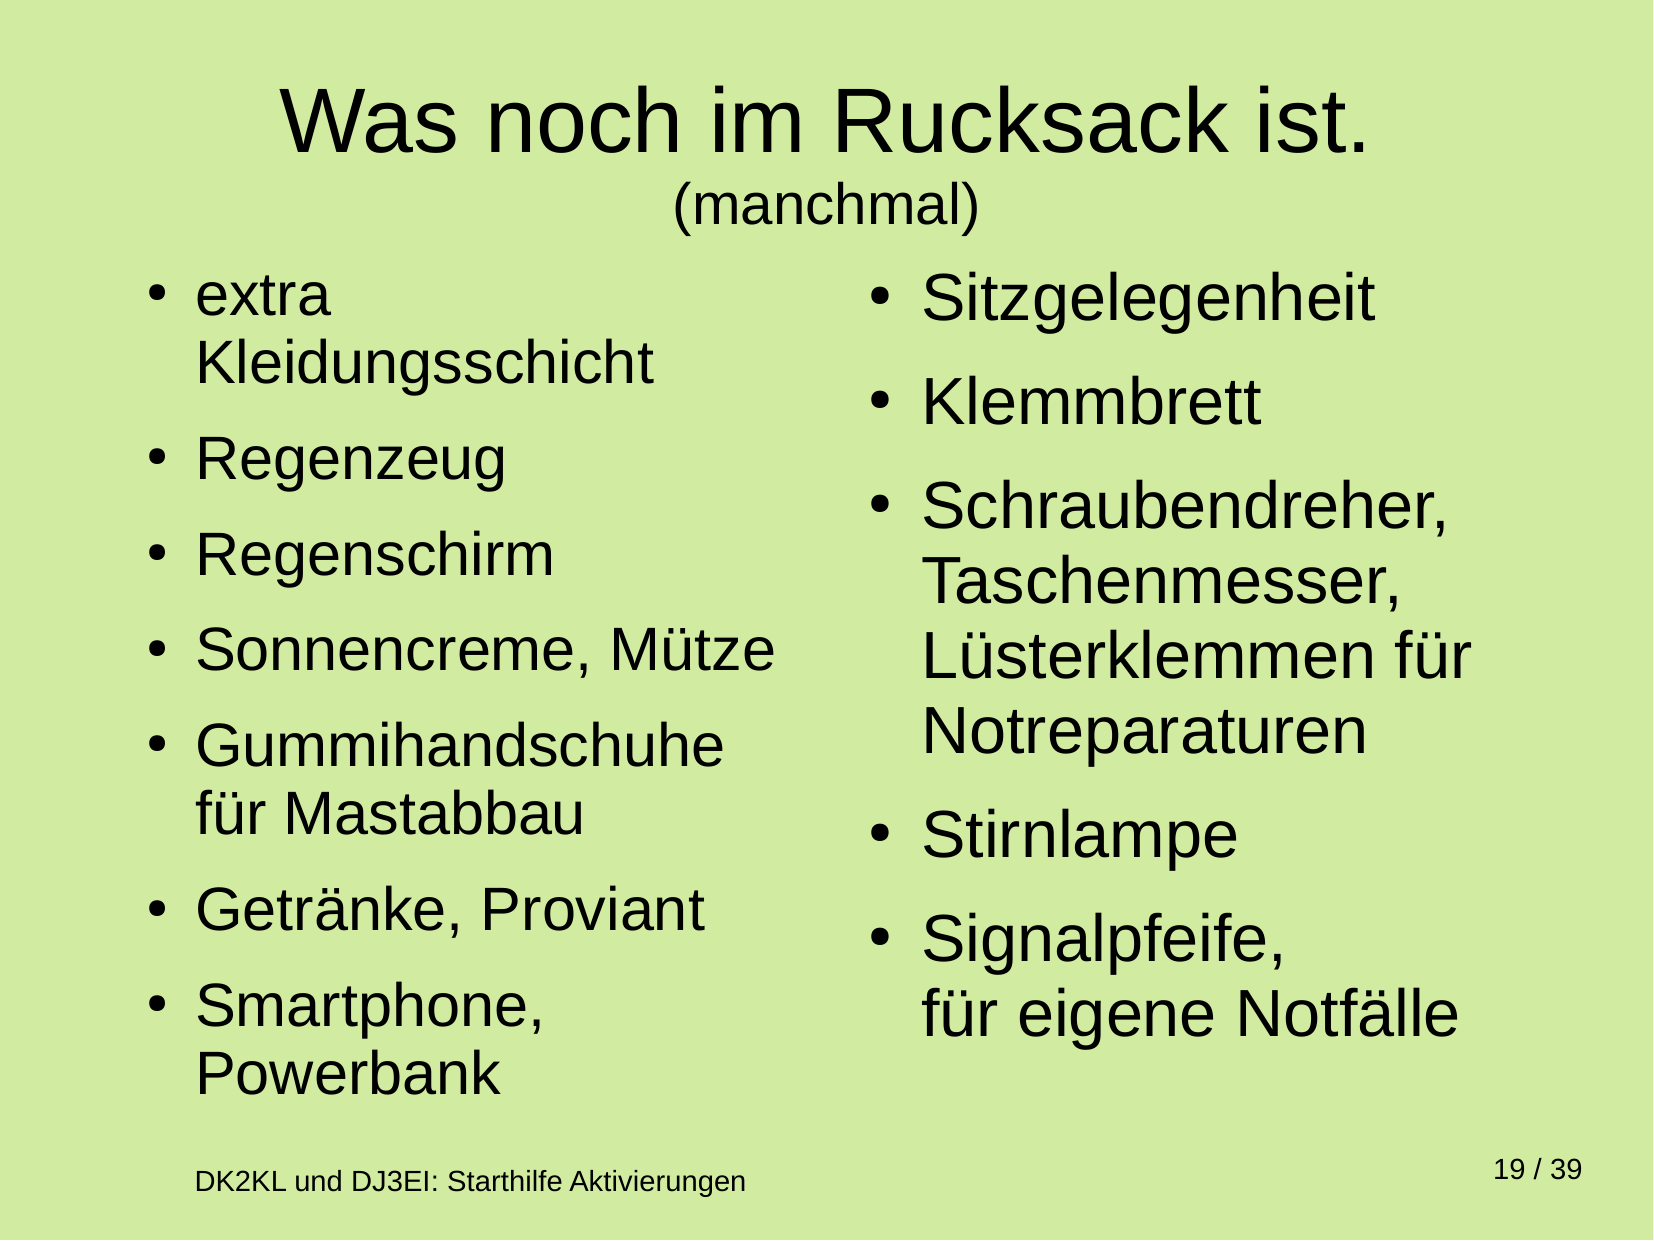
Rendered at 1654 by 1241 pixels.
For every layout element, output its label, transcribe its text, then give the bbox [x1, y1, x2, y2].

title Was noch im Rucksack ist. (manchmal) [82, 49, 1571, 257]
list extra Kleidungsschicht Regenzeug Regenschirm Sonnencreme, Mütze Gummihandschuhe für Mastabbau Getränke, Proviant Smartphone, Powerbank [129, 259, 787, 1111]
list Sitzgelegenheit Klemmbrett Schraubendreher, Taschenmesser, Lüsterklemmen für Notreparaturen Stirnlampe Signalpfeife, für eigene Notfälle [850, 259, 1489, 1111]
